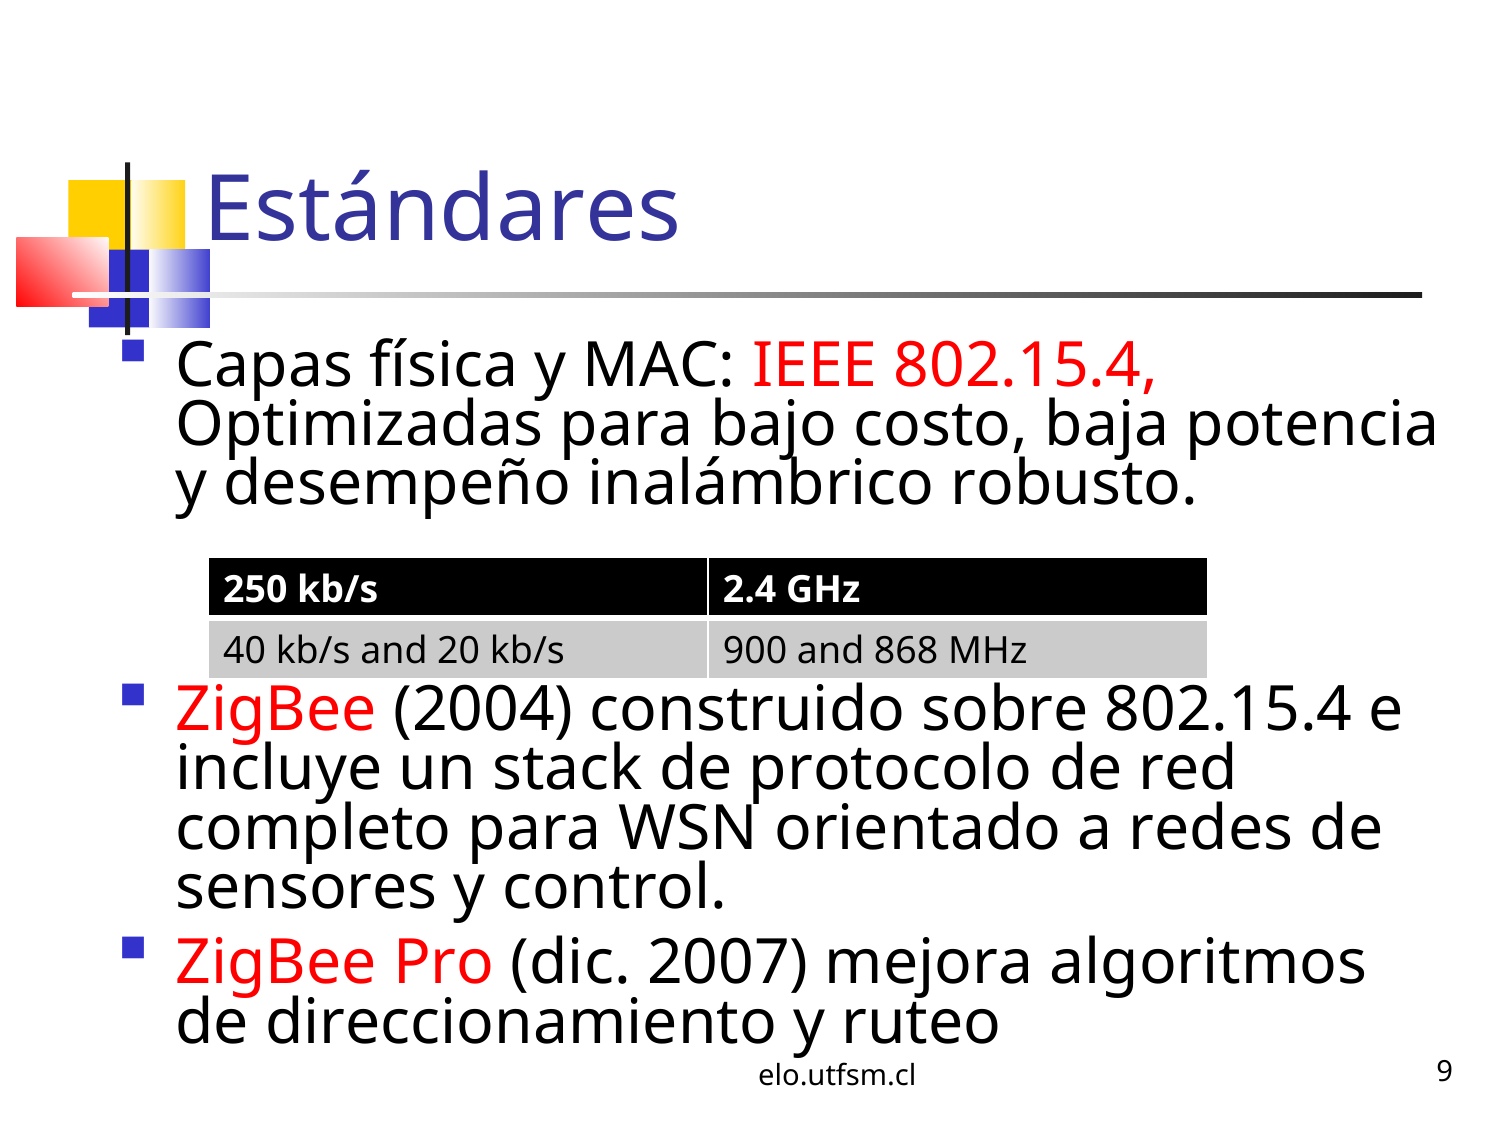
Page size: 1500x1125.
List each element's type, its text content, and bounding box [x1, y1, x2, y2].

text_box elo.utfsm.cl [599, 1065, 1075, 1100]
list Capas física y MAC: IEEE 802.15.4, Optimizadas para bajo costo, baja potencia y desempeño inalámbrico robusto. ZigBee (2004) construido sobre 802.15.4 e incluye un stack de protocolo de red completo para WSN orientado a redes de sensores y control. ZigBee Pro (dic. 2007) mejora algoritmos de direccionamiento y ruteo [104, 331, 1469, 1065]
text_box <number> [1155, 1065, 1468, 1100]
text_box 250 kb/s [209, 558, 707, 615]
text_box 900 and 868 MHz [709, 621, 1207, 678]
text_box 40 kb/s and 20 kb/s [209, 621, 707, 678]
title Estándares [188, 97, 1269, 275]
text_box 2.4 GHz [709, 558, 1207, 615]
